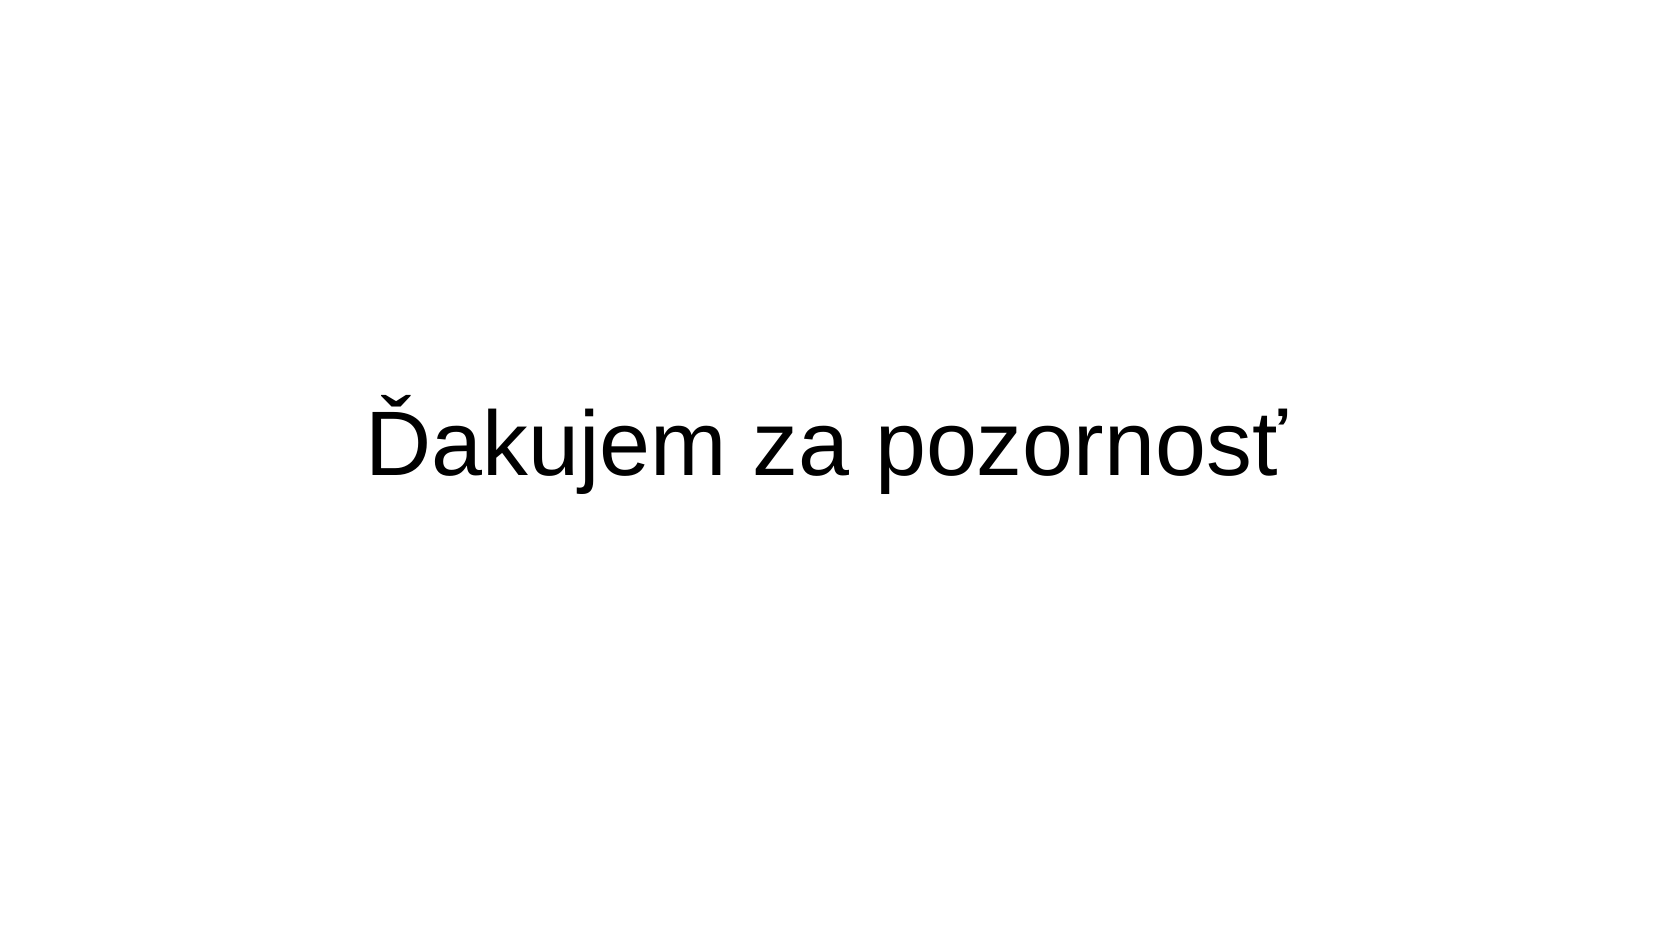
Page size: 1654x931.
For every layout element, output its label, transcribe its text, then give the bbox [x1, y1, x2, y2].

title Ďakujem za pozornosť [82, 366, 1571, 522]
